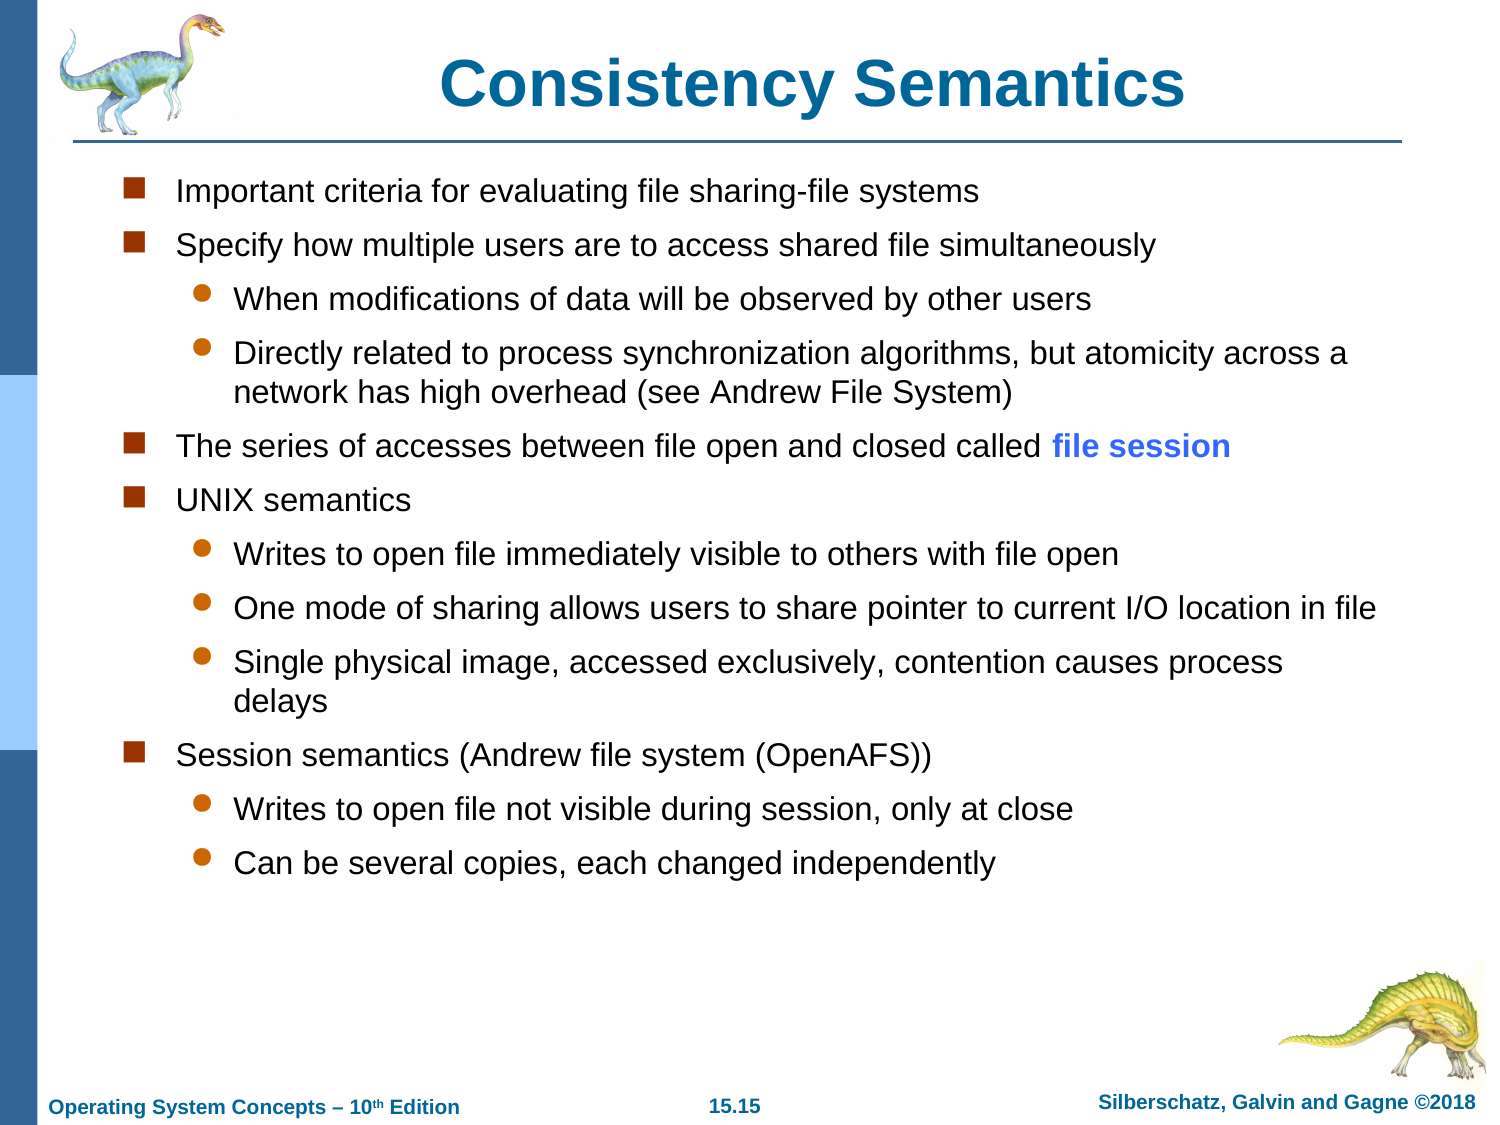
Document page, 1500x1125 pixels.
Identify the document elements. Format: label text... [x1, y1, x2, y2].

list Important criteria for evaluating file sharing-file systems Specify how multiple users are to access shared file simultaneously When modifications of data will be observed by other users Directly related to process synchronization algorithms, but atomicity across a network has high overhead (see Andrew File System) The series of accesses between file open and closed called file session UNIX semantics Writes to open file immediately visible to others with file open One mode of sharing allows users to share pointer to current I/O location in file Single physical image, accessed exclusively, contention causes process delays Session semantics (Andrew file system (OpenAFS)) Writes to open file not visible during session, only at close Can be several copies, each changed independently [111, 162, 1397, 906]
picture [46, 0, 243, 149]
picture [1275, 959, 1486, 1090]
picture [1415, 1094, 1423, 1099]
title Consistency Semantics [222, 32, 1404, 128]
